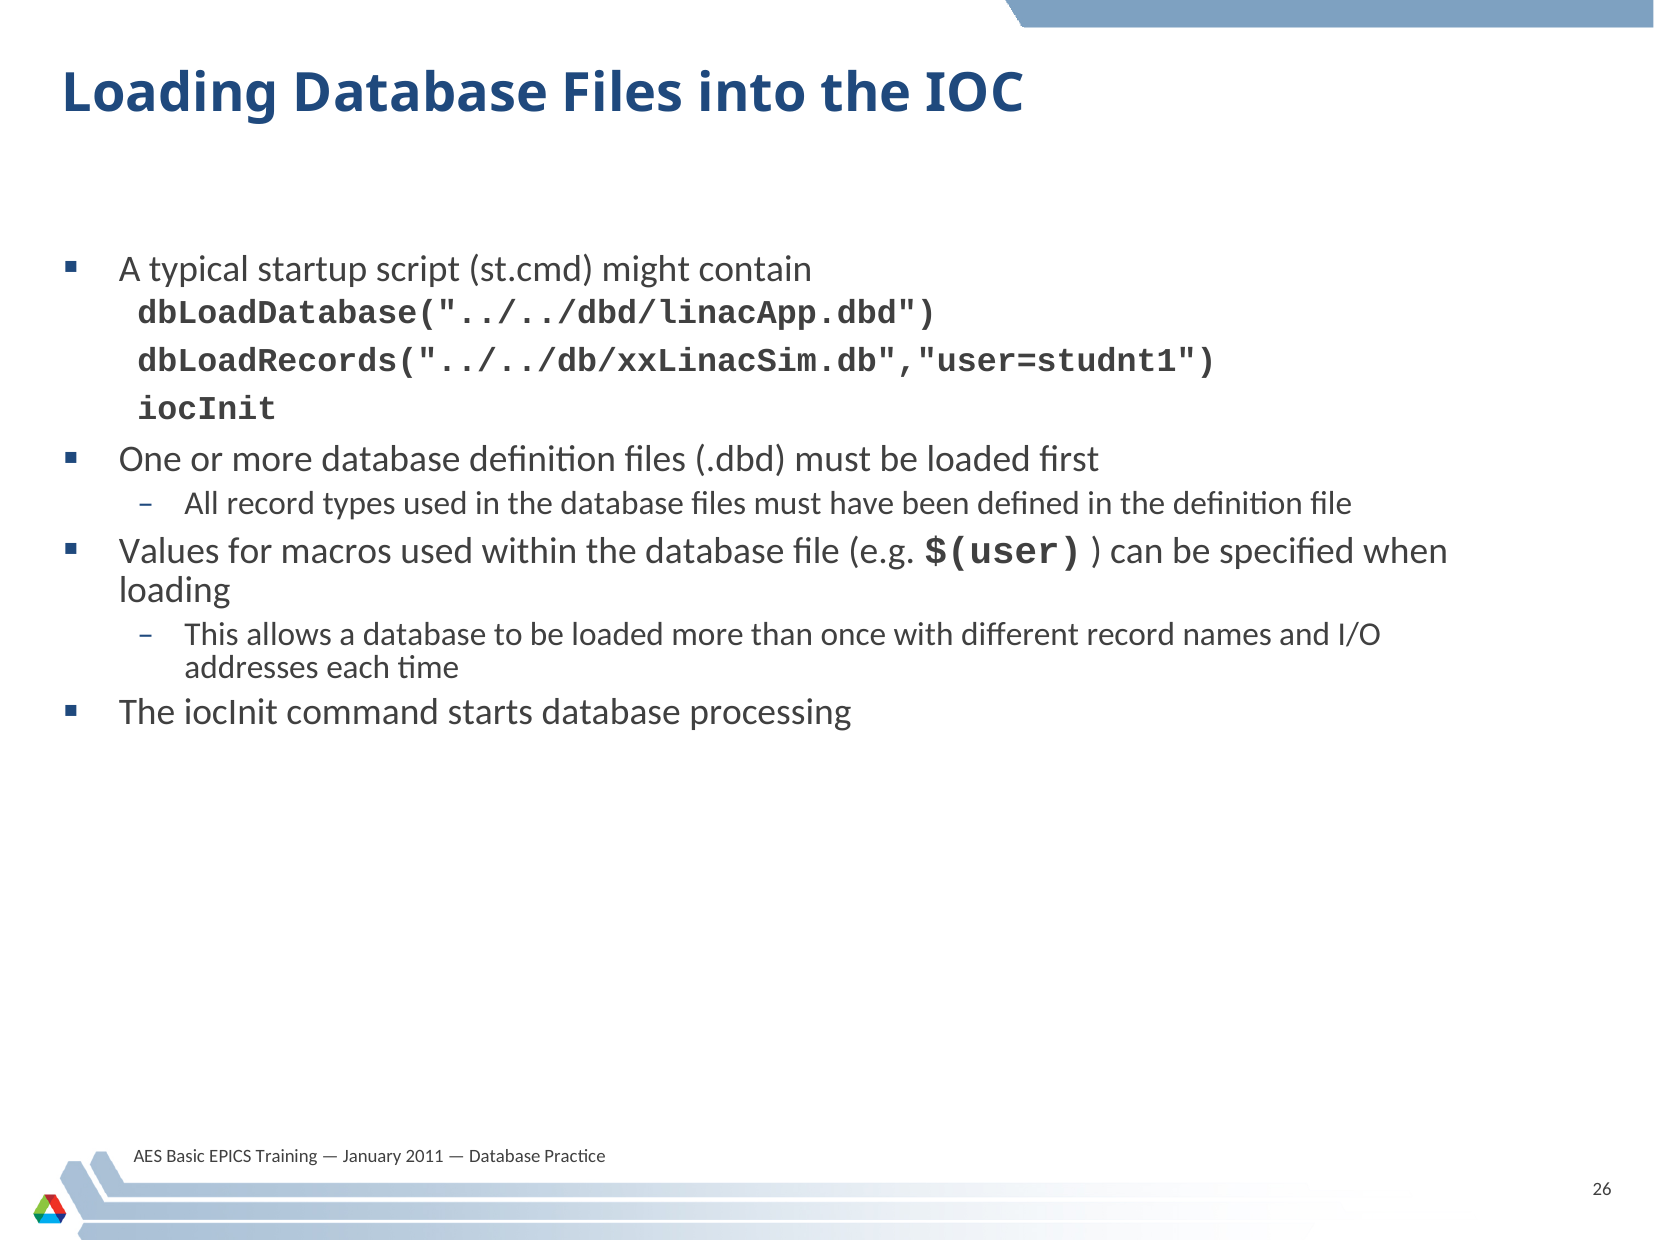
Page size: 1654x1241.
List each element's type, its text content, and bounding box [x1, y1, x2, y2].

title Loading Database Files into the IOC [61, 56, 1500, 126]
picture [0, 1143, 1654, 1240]
list A typical startup script (st.cmd) might contain dbLoadDatabase("../../dbd/linacApp.dbd") dbLoadRecords("../../db/xxLinacSim.db","user=studnt1") iocInit One or more database definition files (.dbd) must be loaded first All record types used in the database files must have been defined in the definition file Values for macros used within the database file (e.g. $(user) ) can be specified when loading This allows a database to be loaded more than once with different record names and I/O addresses each time The iocInit command starts database processing [62, 253, 1498, 872]
picture [0, 0, 1654, 29]
